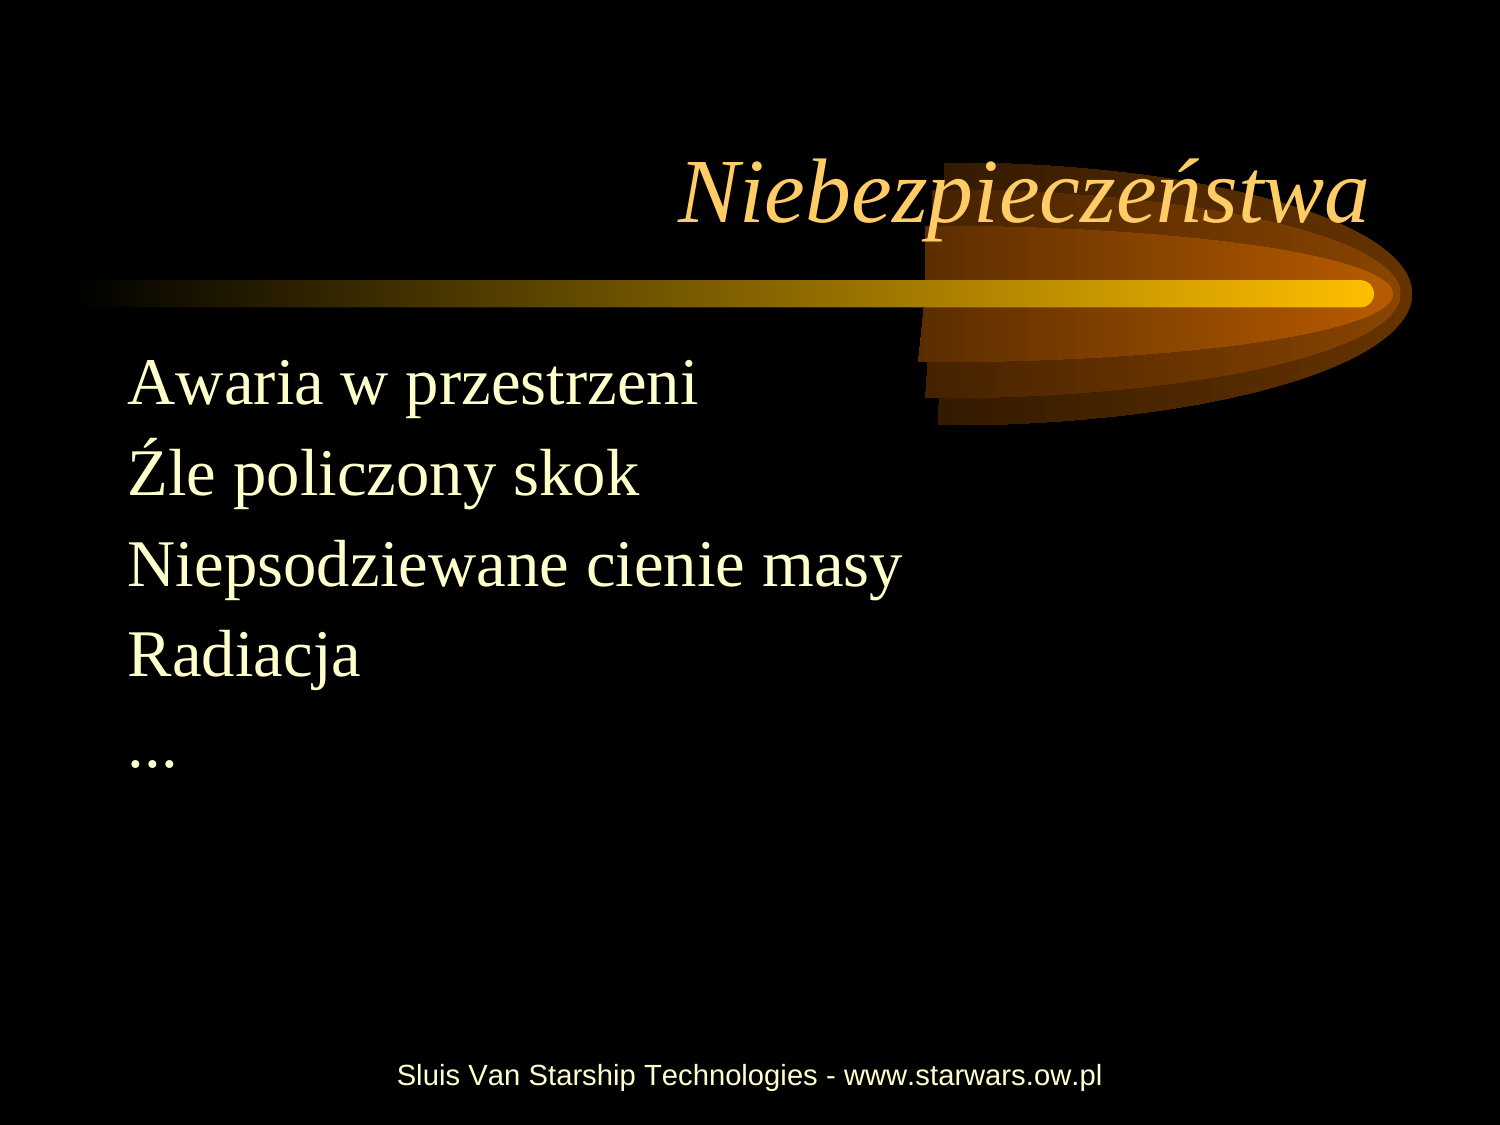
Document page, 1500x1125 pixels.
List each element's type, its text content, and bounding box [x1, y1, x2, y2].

list Awaria w przestrzeni Źle policzony skok Niepsodziewane cienie masy Radiacja ... [112, 337, 1388, 1013]
title Niebezpieczeństwa [112, 62, 1388, 250]
